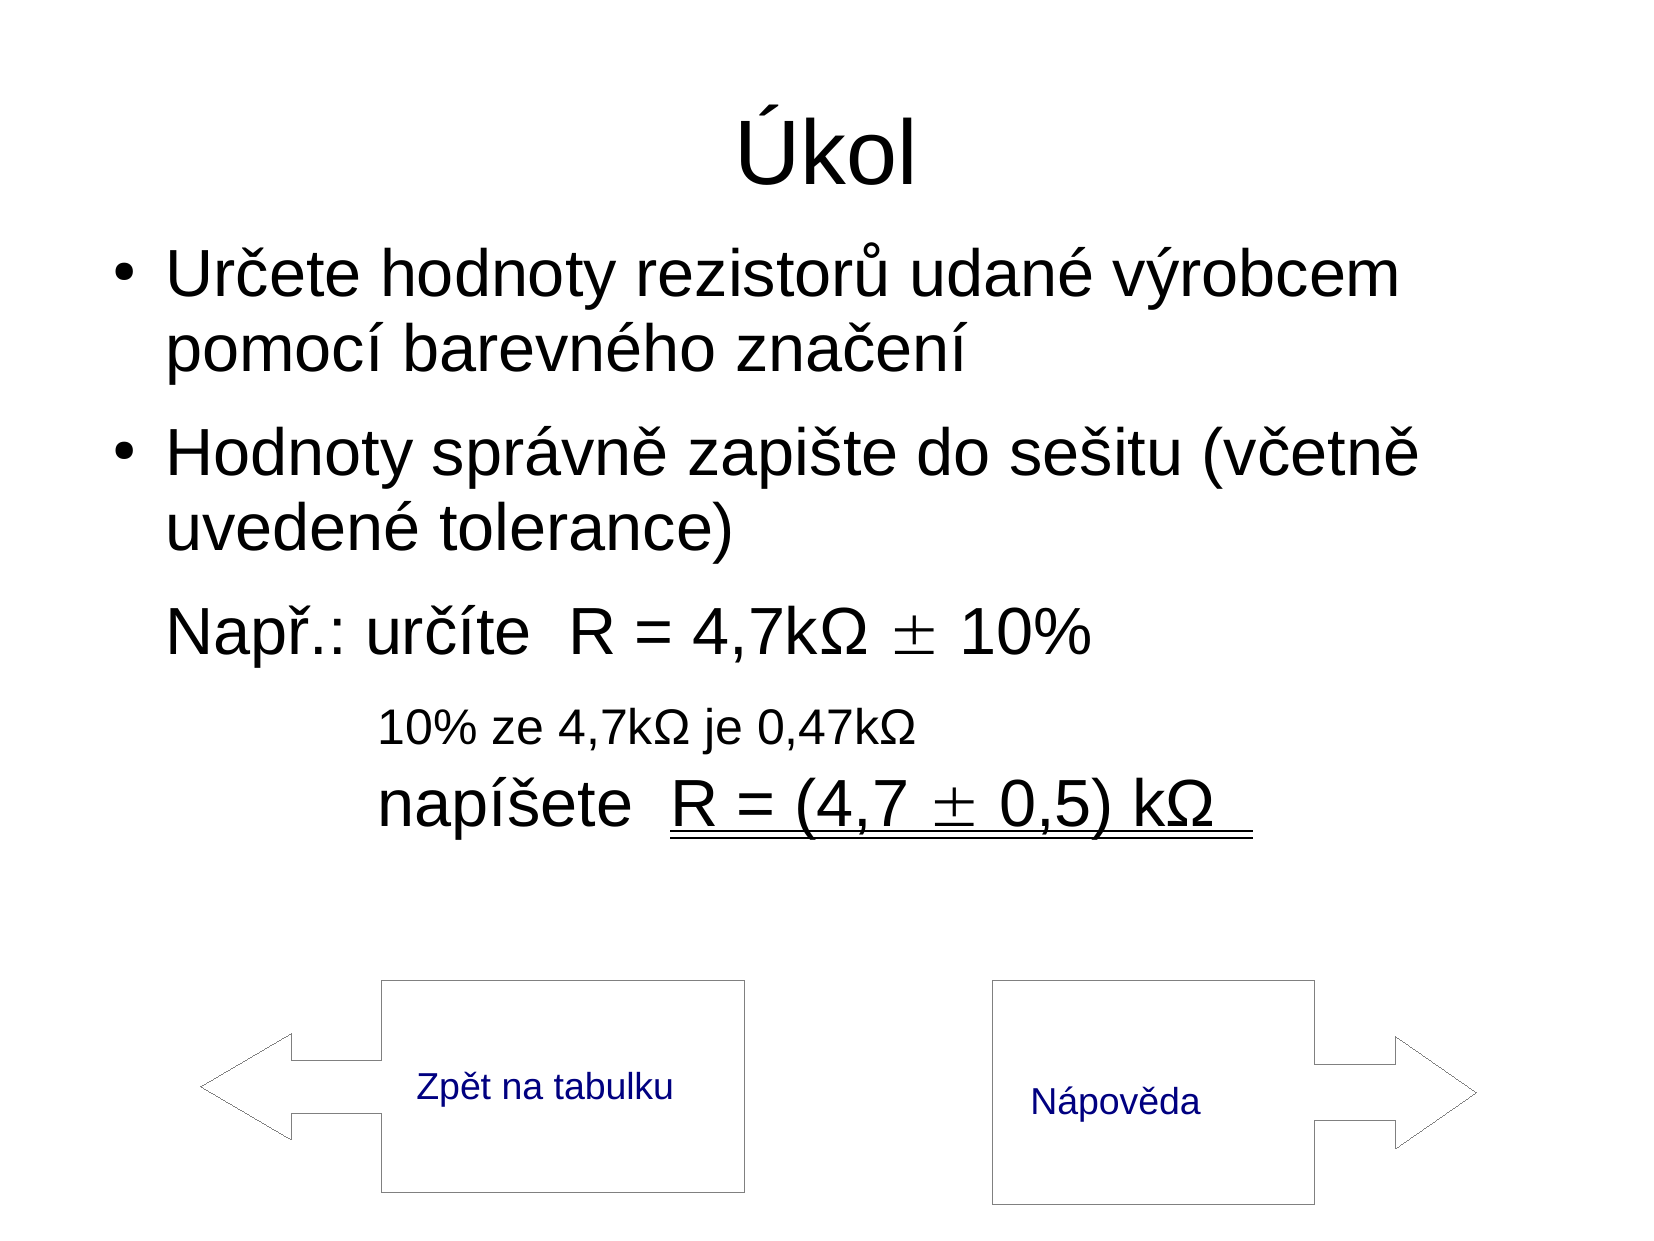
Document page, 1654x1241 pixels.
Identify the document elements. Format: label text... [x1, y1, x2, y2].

title Úkol [82, 49, 1571, 257]
text_box Zpět na tabulku [401, 1058, 733, 1116]
list Určete hodnoty rezistorů udané výrobcem pomocí barevného značení Hodnoty správně zapište do sešitu (včetně uvedené tolerance) Např.: určíte R = 4,7kΩ  10% 10% ze 4,7kΩ je 0,47kΩ napíšete R = (4,7  0,5) kΩ [94, 236, 1550, 956]
text_box Nápověda [1015, 1072, 1288, 1130]
